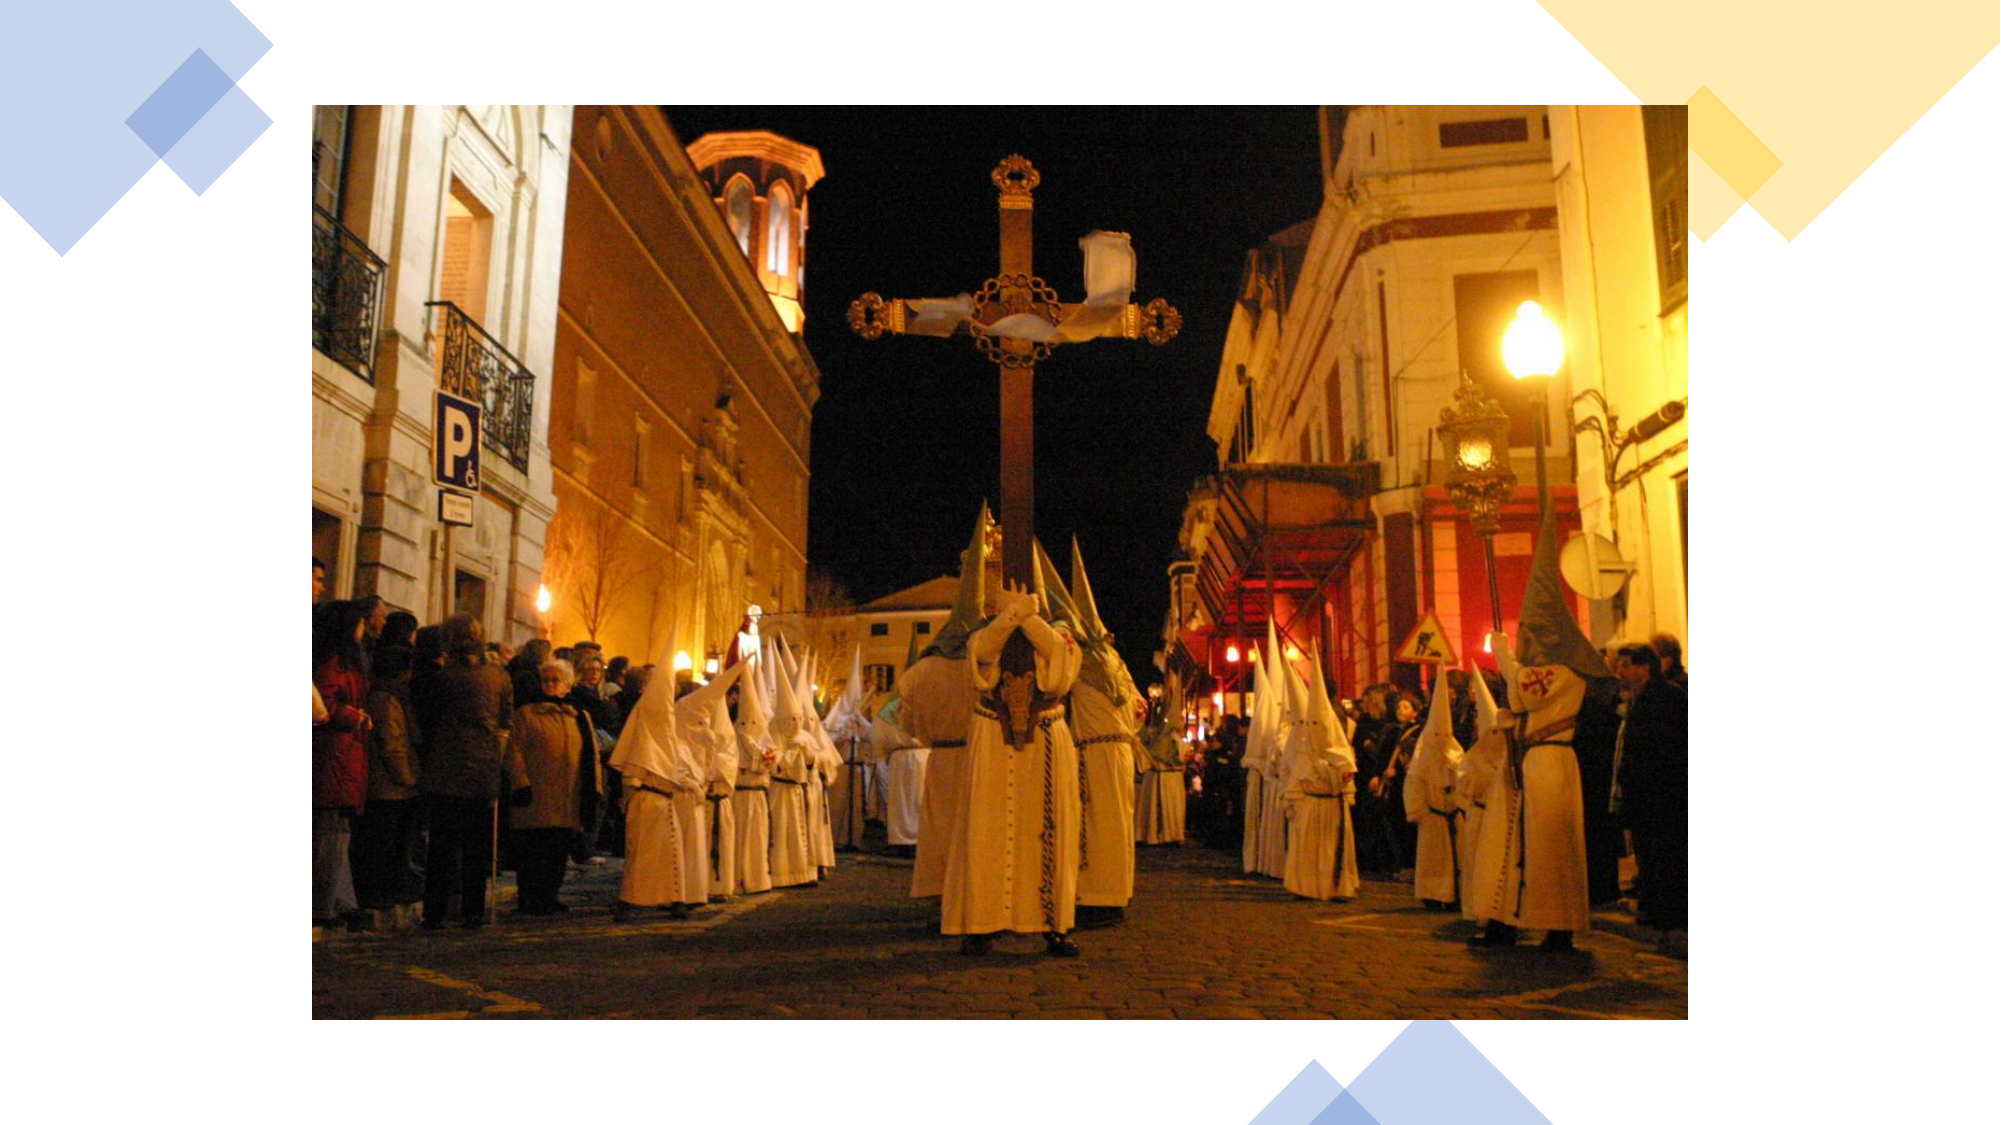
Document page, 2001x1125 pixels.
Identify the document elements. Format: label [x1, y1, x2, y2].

text_box [0, 0, 2000, 1125]
picture [312, 105, 1688, 1020]
